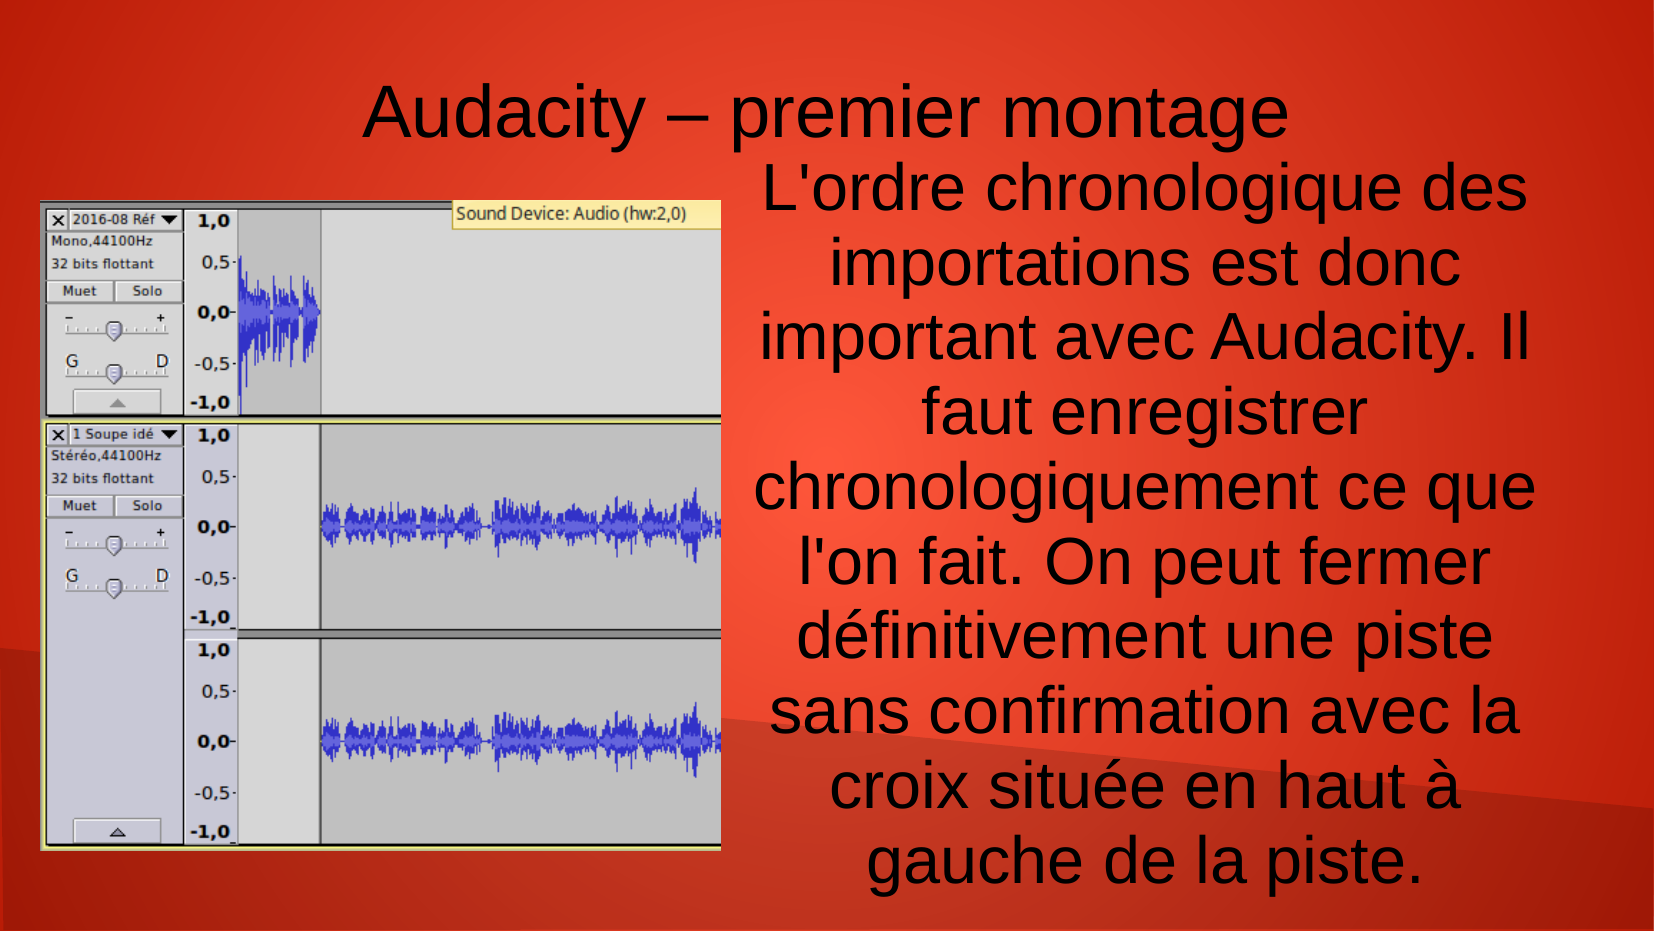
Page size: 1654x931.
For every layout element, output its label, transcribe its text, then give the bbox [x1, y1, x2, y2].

title Audacity – premier montage [82, 35, 1571, 189]
picture [40, 200, 721, 851]
subtitle L'ordre chronologique des importations est donc important avec Audacity. Il faut enregistrer chronologiquement ce que l'on fait. On peut fermer définitivement une piste sans confirmation avec la croix située en haut à gauche de la piste. [720, 149, 1571, 898]
